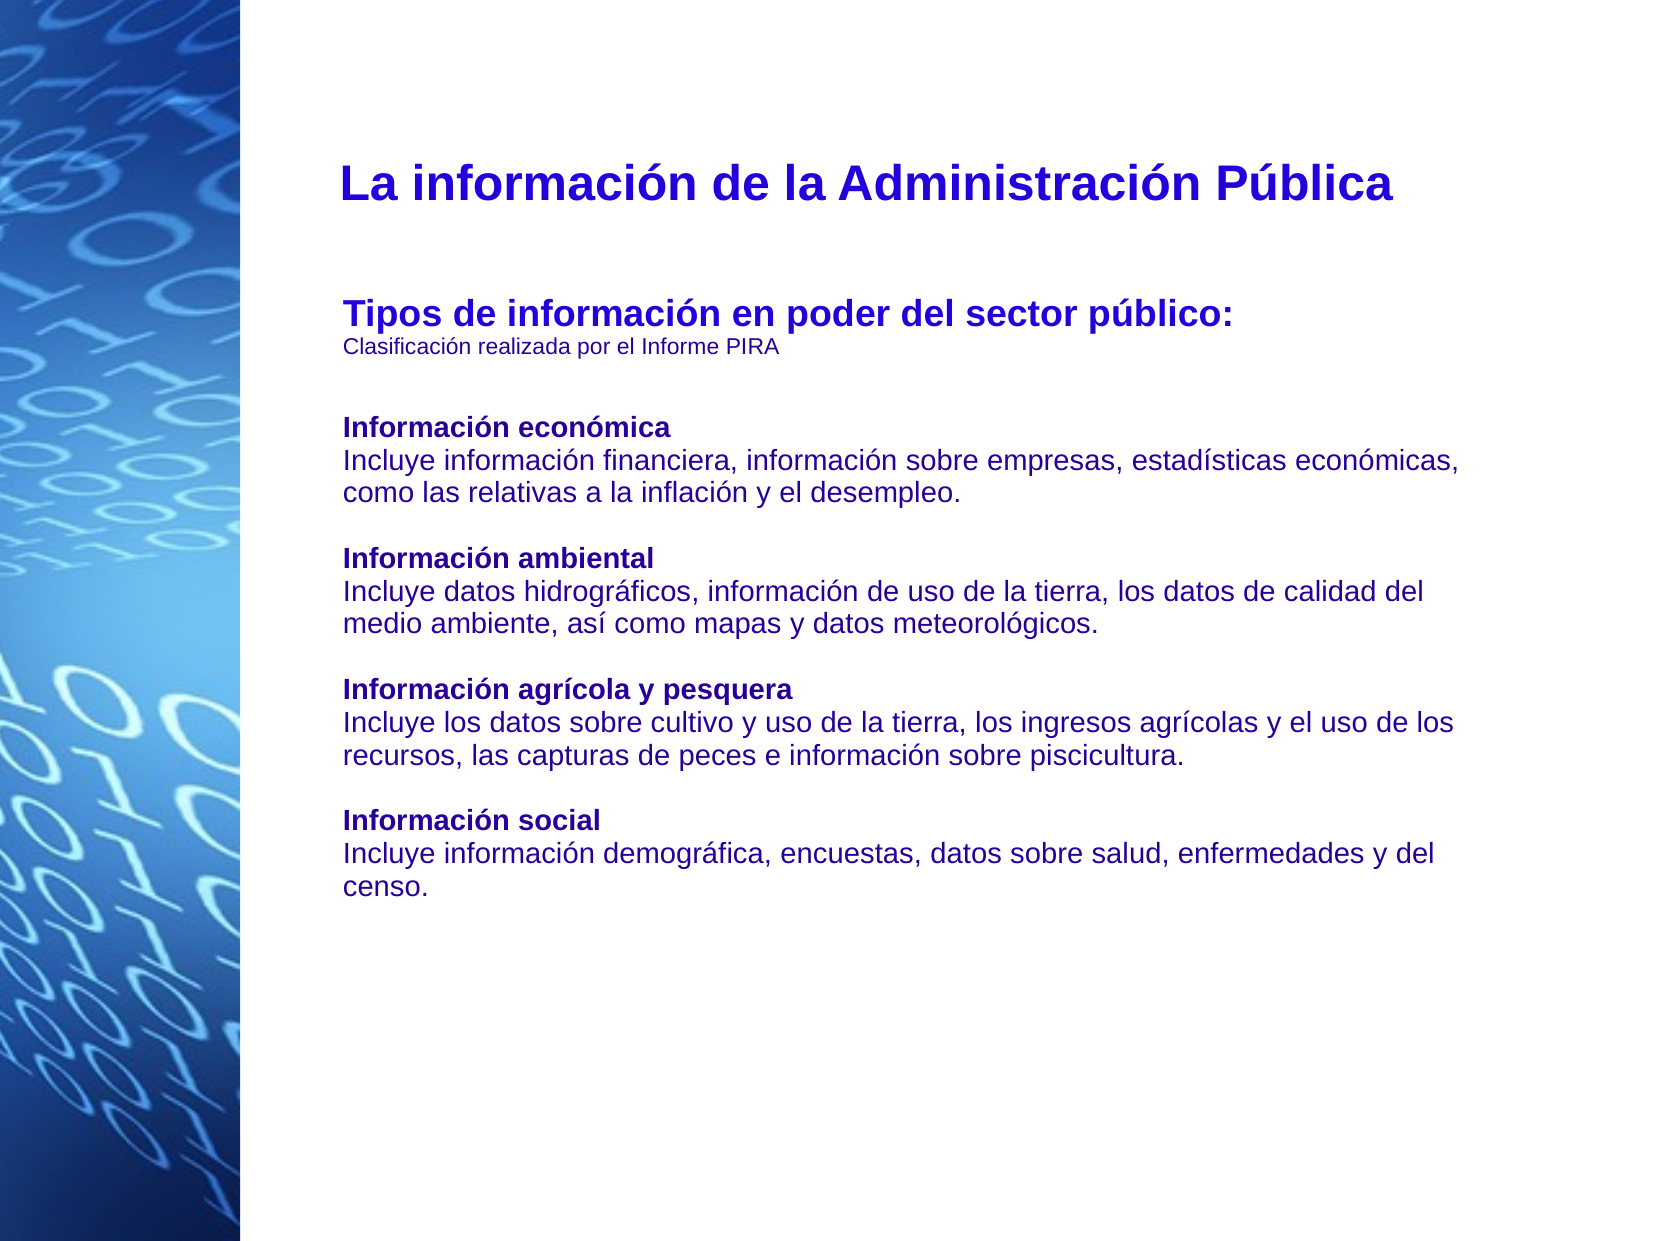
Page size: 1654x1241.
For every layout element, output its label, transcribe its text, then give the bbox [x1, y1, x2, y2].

text_box Tipos de información en poder del sector público: Clasificación realizada por el Informe PIRA Información económica Incluye información financiera, información sobre empresas, estadísticas económicas, como las relativas a la inflación y el desempleo. Información ambiental Incluye datos hidrográficos, información de uso de la tierra, los datos de calidad del medio ambiente, así como mapas y datos meteorológicos. Información agrícola y pesquera Incluye los datos sobre cultivo y uso de la tierra, los ingresos agrícolas y el uso de los recursos, las capturas de peces e información sobre piscicultura. Información social Incluye información demográfica, encuestas, datos sobre salud, enfermedades y del censo. [328, 284, 1480, 1001]
text_box La información de la Administración Pública [324, 147, 1409, 220]
picture [0, 0, 241, 1241]
